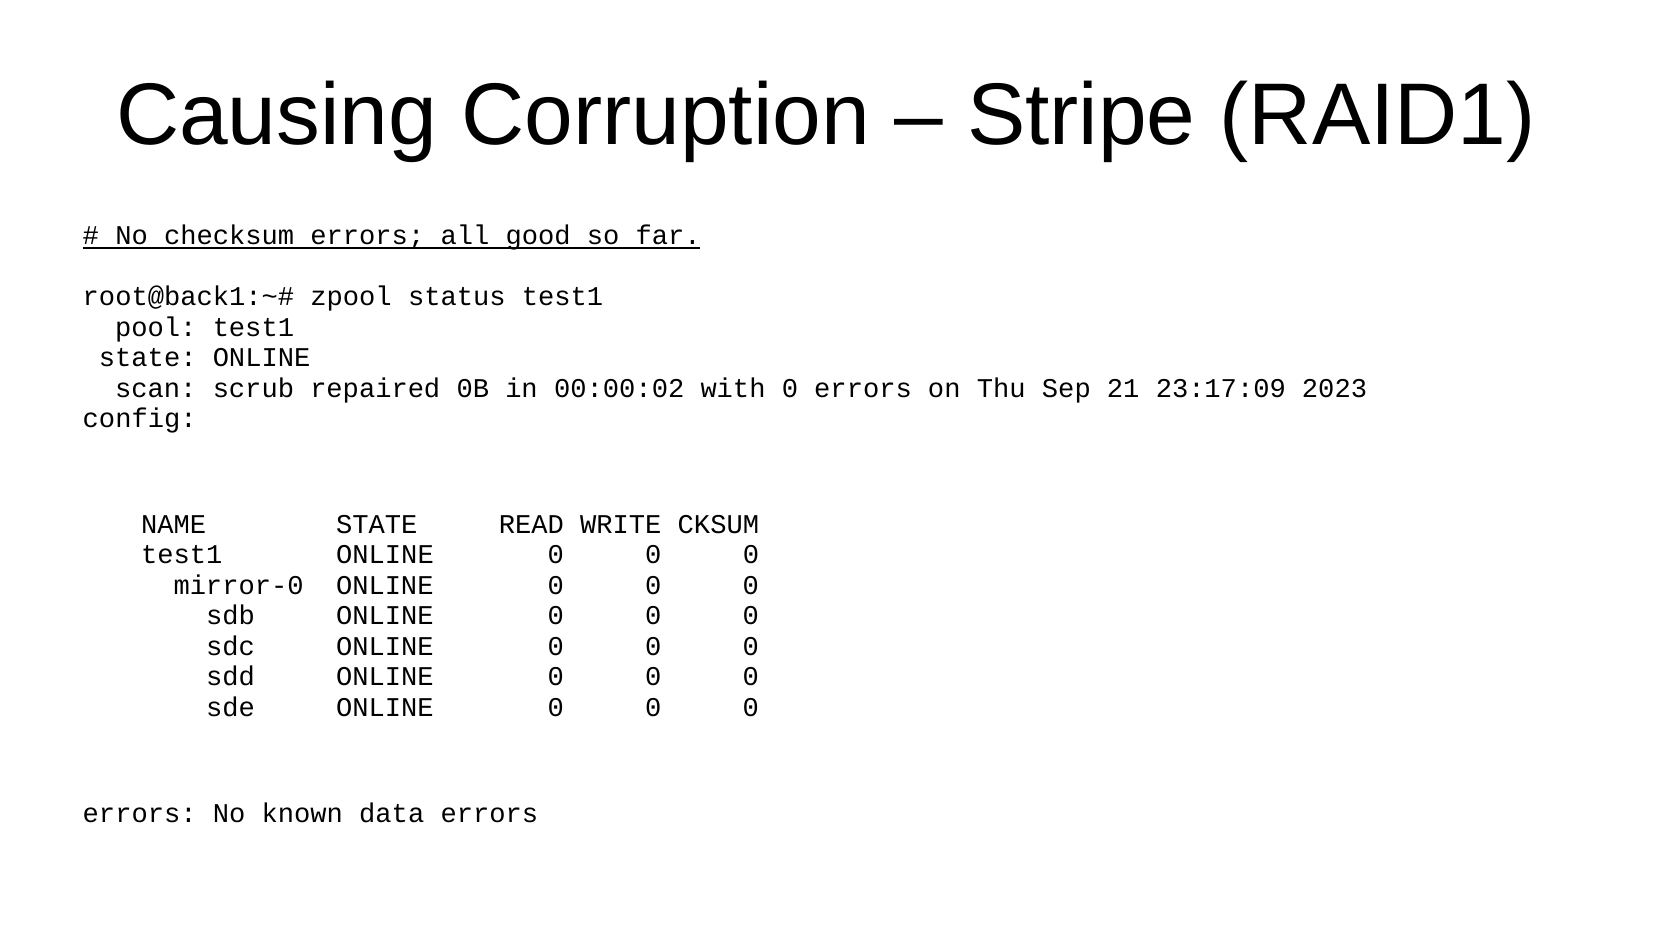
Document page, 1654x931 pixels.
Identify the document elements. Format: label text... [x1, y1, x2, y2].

subtitle # No checksum errors; all good so far. root@back1:~# zpool status test1 pool: test1 state: ONLINE scan: scrub repaired 0B in 00:00:02 with 0 errors on Thu Sep 21 23:17:09 2023 config: NAME STATE READ WRITE CKSUM test1 ONLINE 0 0 0 mirror-0 ONLINE 0 0 0 sdb ONLINE 0 0 0 sdc ONLINE 0 0 0 sdd ONLINE 0 0 0 sde ONLINE 0 0 0 errors: No known data errors [82, 206, 1571, 847]
title Causing Corruption – Stripe (RAID1) [82, 37, 1571, 193]
